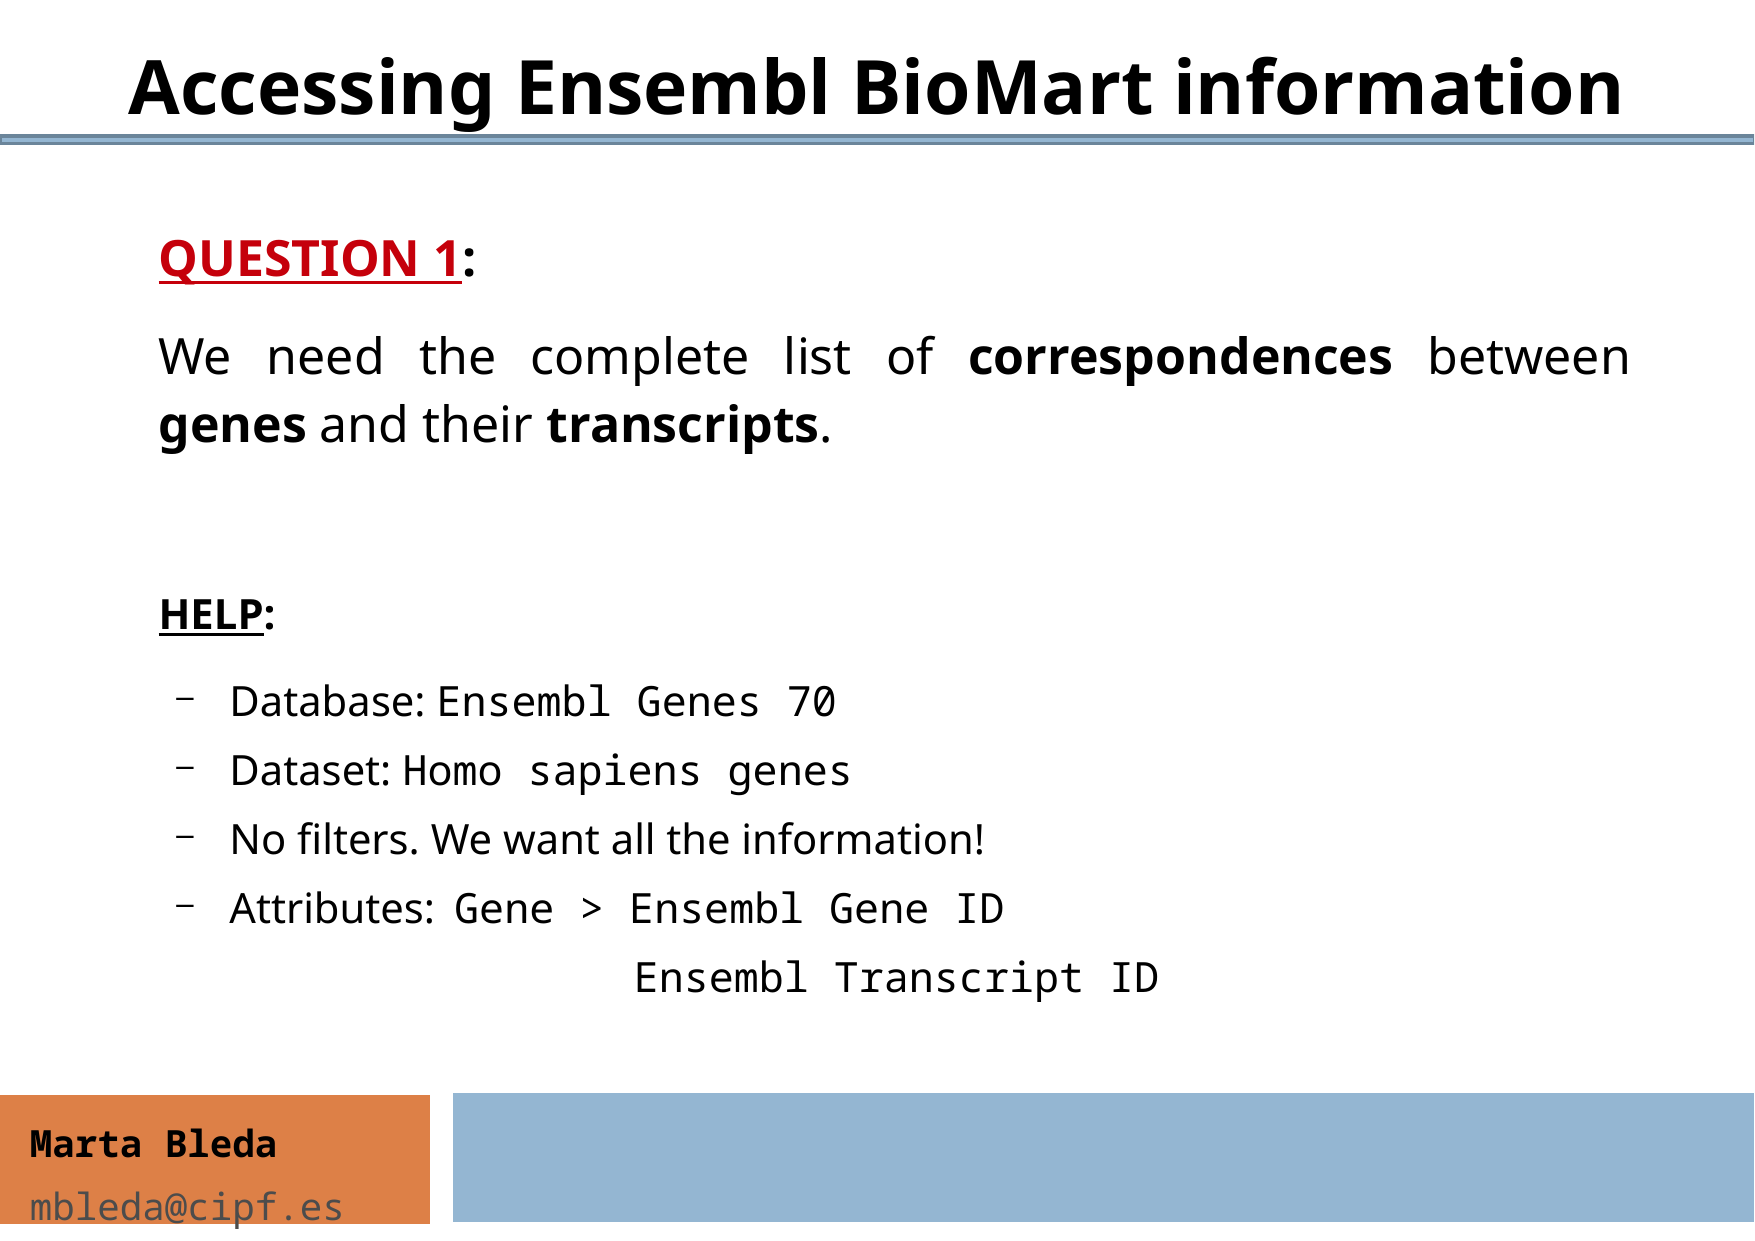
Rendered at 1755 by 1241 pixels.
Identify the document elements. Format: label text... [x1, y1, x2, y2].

text_box Marta Bleda mbleda@cipf.es [15, 1110, 406, 1213]
list QUESTION 1: We need the complete list of correspondences between genes and their transcripts. HELP: Database: Ensembl Genes 70 Dataset: Homo sapiens genes No filters. We want all the information! Attributes: Gene > Ensembl Gene ID Ensembl Transcript ID [87, 223, 1632, 1034]
text_box Accessing Ensembl BioMart information [67, 27, 1688, 129]
text_box [0, 136, 1754, 144]
